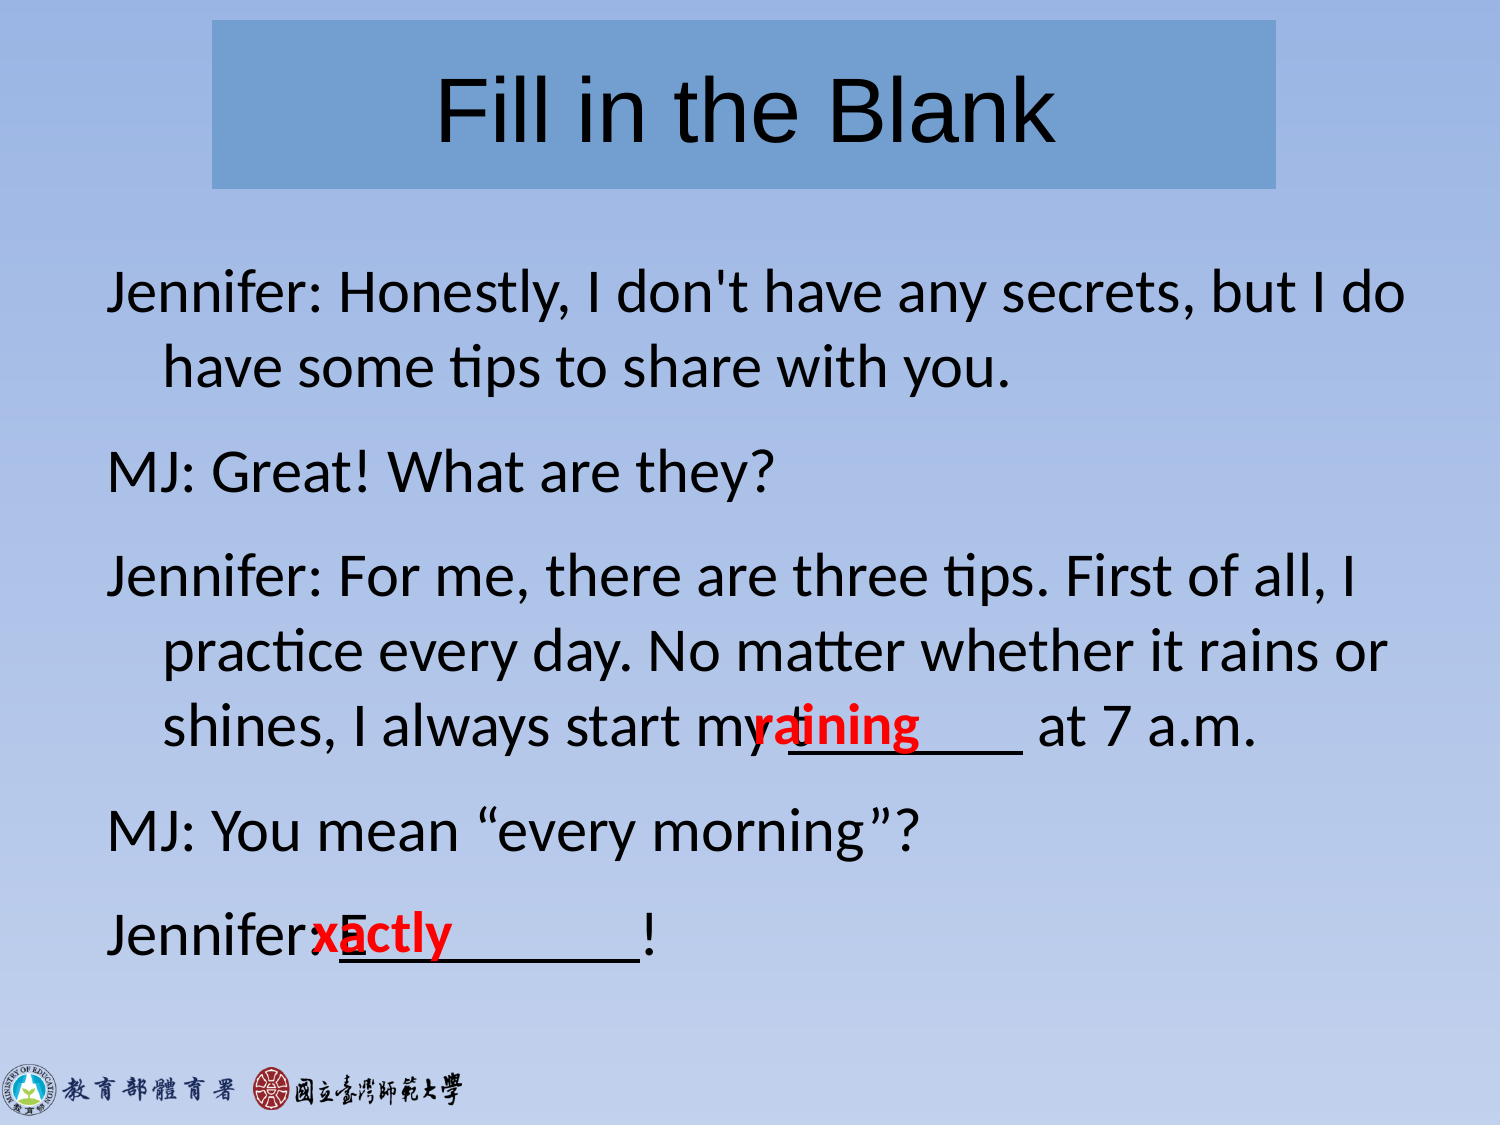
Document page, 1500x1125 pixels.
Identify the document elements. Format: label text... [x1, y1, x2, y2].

title Fill in the Blank [70, 11, 1421, 200]
text_box raining [738, 679, 938, 765]
text_box xactly [297, 886, 471, 973]
list Jennifer: Honestly, I don't have any secrets, but I do have some tips to share with you. MJ: Great! What are they? Jennifer: For me, there are three tips. First of all, I practice every day. No matter whether it rains or shines, I always start my t at 7 a.m. MJ: You mean “every morning”? Jennifer: E ! [35, 242, 1430, 986]
